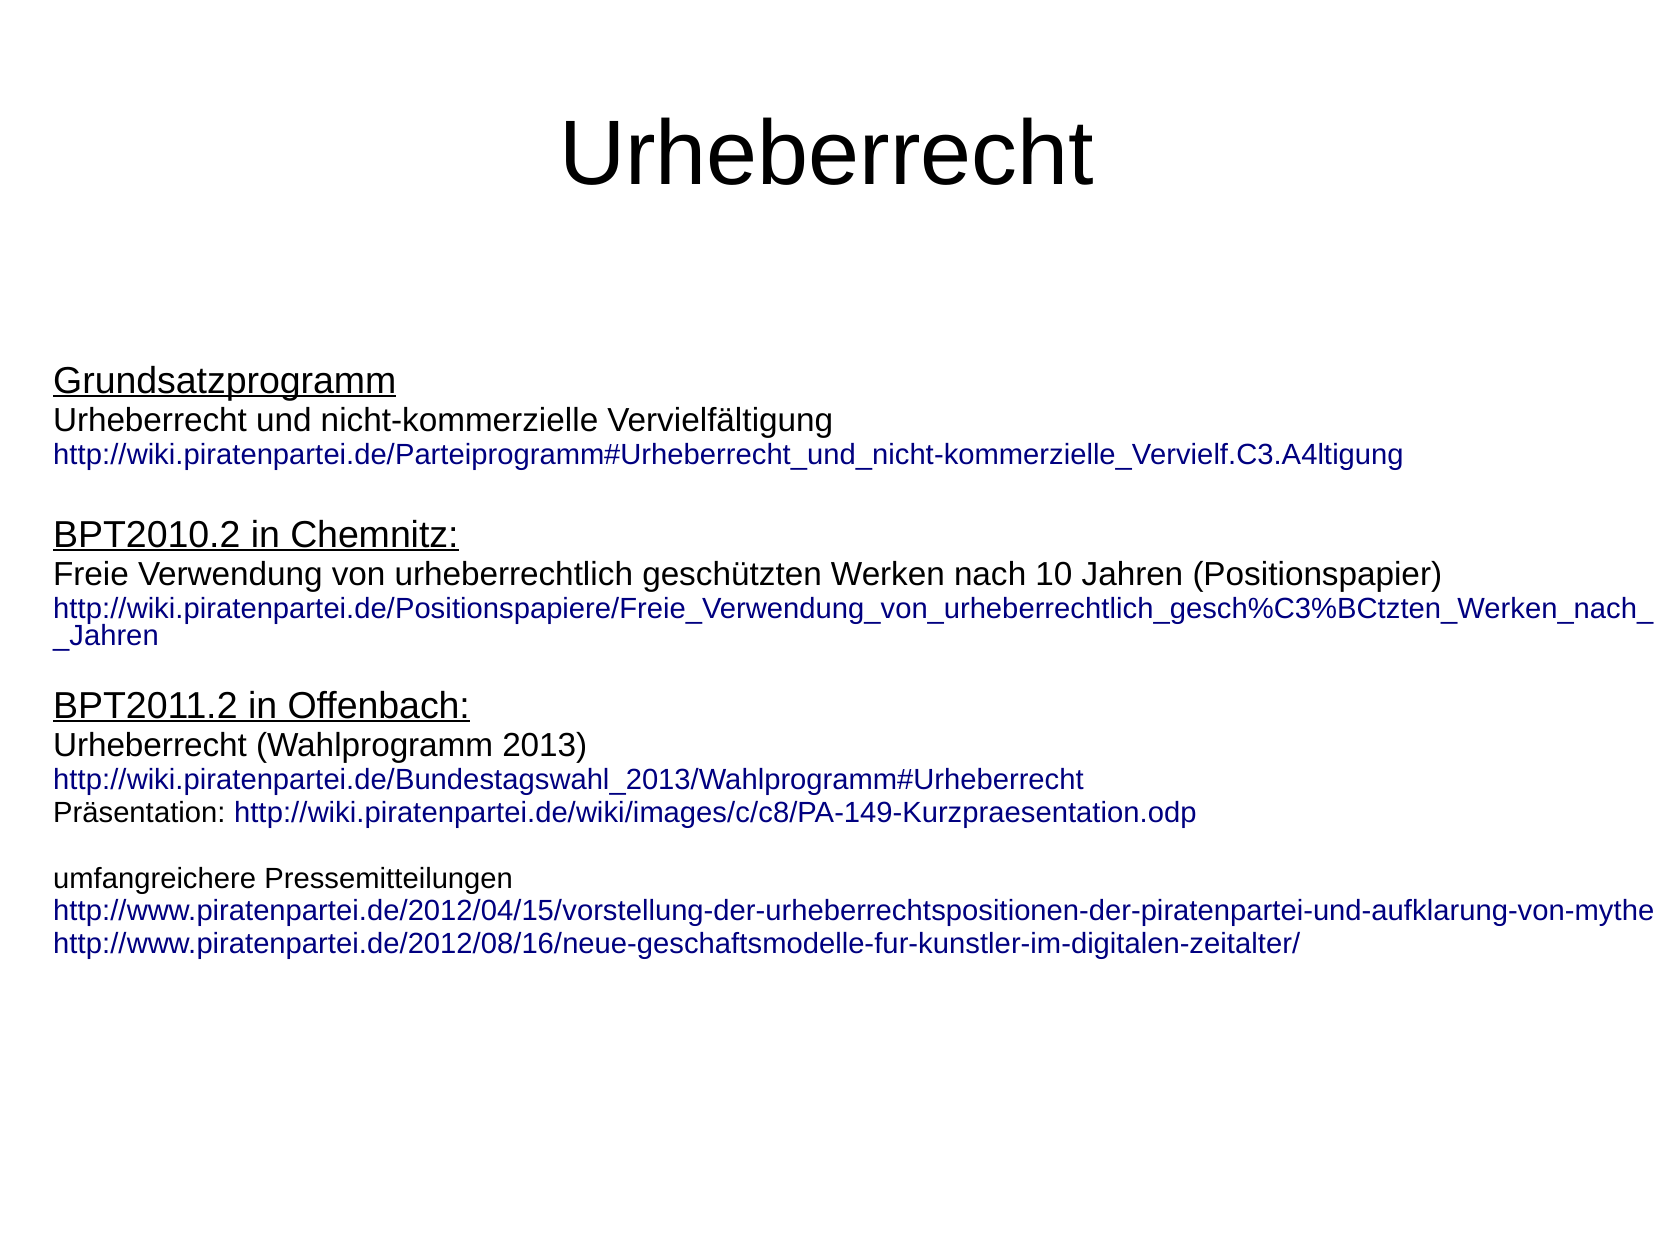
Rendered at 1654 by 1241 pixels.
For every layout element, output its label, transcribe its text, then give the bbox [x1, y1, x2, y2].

subtitle Grundsatzprogramm Urheberrecht und nicht-kommerzielle Vervielfältigung http://wiki.piratenpartei.de/Parteiprogramm#Urheberrecht_und_nicht-kommerzielle_Vervielf.C3.A4ltigung BPT2010.2 in Chemnitz: Freie Verwendung von urheberrechtlich geschützten Werken nach 10 Jahren (Positionspapier) http://wiki.piratenpartei.de/Positionspapiere/Freie_Verwendung_von_urheberrechtlich_gesch%C3%BCtzten_Werken_nach_10_Jahren BPT2011.2 in Offenbach: Urheberrecht (Wahlprogramm 2013) http://wiki.piratenpartei.de/Bundestagswahl_2013/Wahlprogramm#Urheberrecht Präsentation: http://wiki.piratenpartei.de/wiki/images/c/c8/PA-149-Kurzpraesentation.odp umfangreichere Pressemitteilungen http://www.piratenpartei.de/2012/04/15/vorstellung-der-urheberrechtspositionen-der-piratenpartei-und-aufklarung-von-mythen/http://www.piratenpartei.de/2012/08/16/neue-geschaftsmodelle-fur-kunstler-im-digitalen-zeitalter/ [53, 283, 1654, 1075]
title Urheberrecht [82, 49, 1571, 257]
